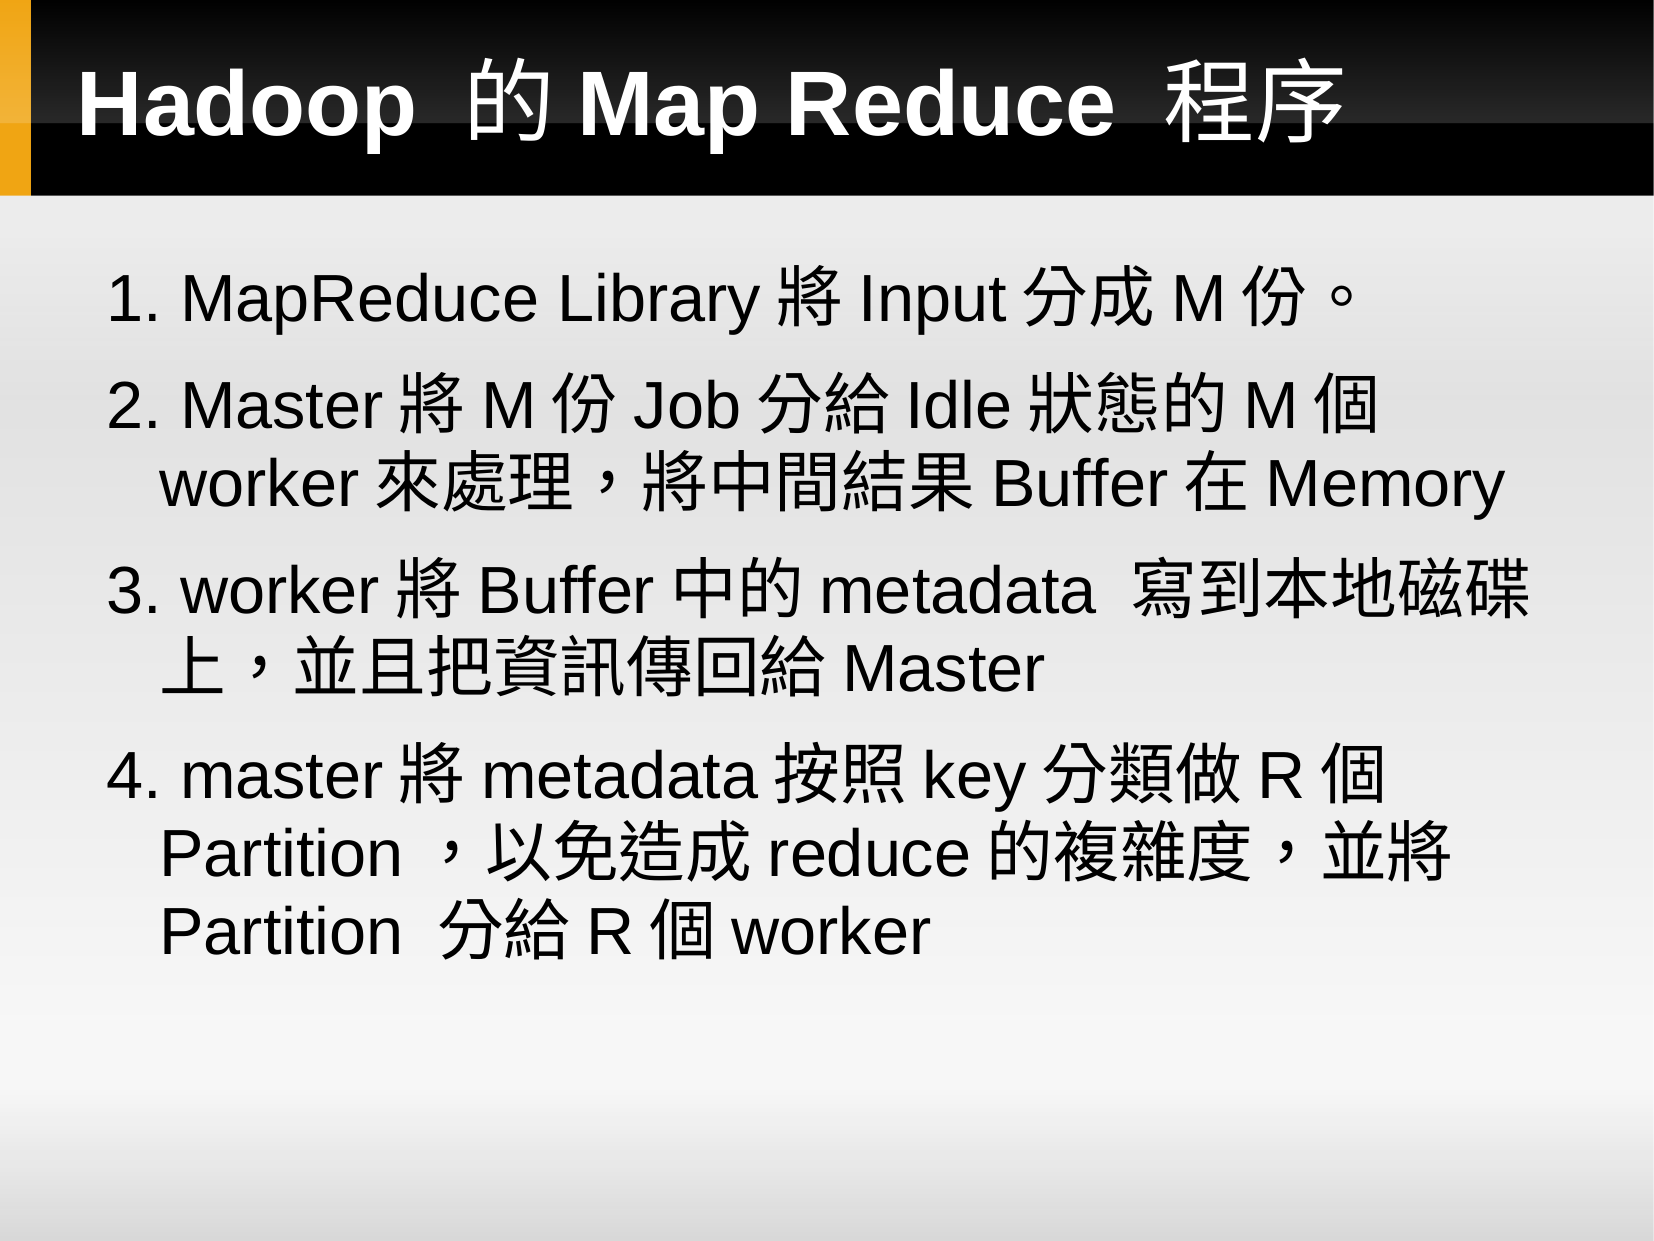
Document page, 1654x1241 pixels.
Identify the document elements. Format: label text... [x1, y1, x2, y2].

picture [0, 0, 1654, 1241]
title Hadoop 的Map Reduce 程序 [76, 7, 1565, 200]
list 1. MapReduce Library將Input分成M份。 2. Master將M份Job分給Idle狀態的M個worker來處理，將中間結果Buffer在Memory 3. worker將Buffer中的metadata 寫到本地磁碟上，並且把資訊傳回給Master 4. master將metadata按照key分類做R個Partition，以免造成reduce的複雜度，並將Partition 分給R個worker [88, 259, 1536, 1063]
